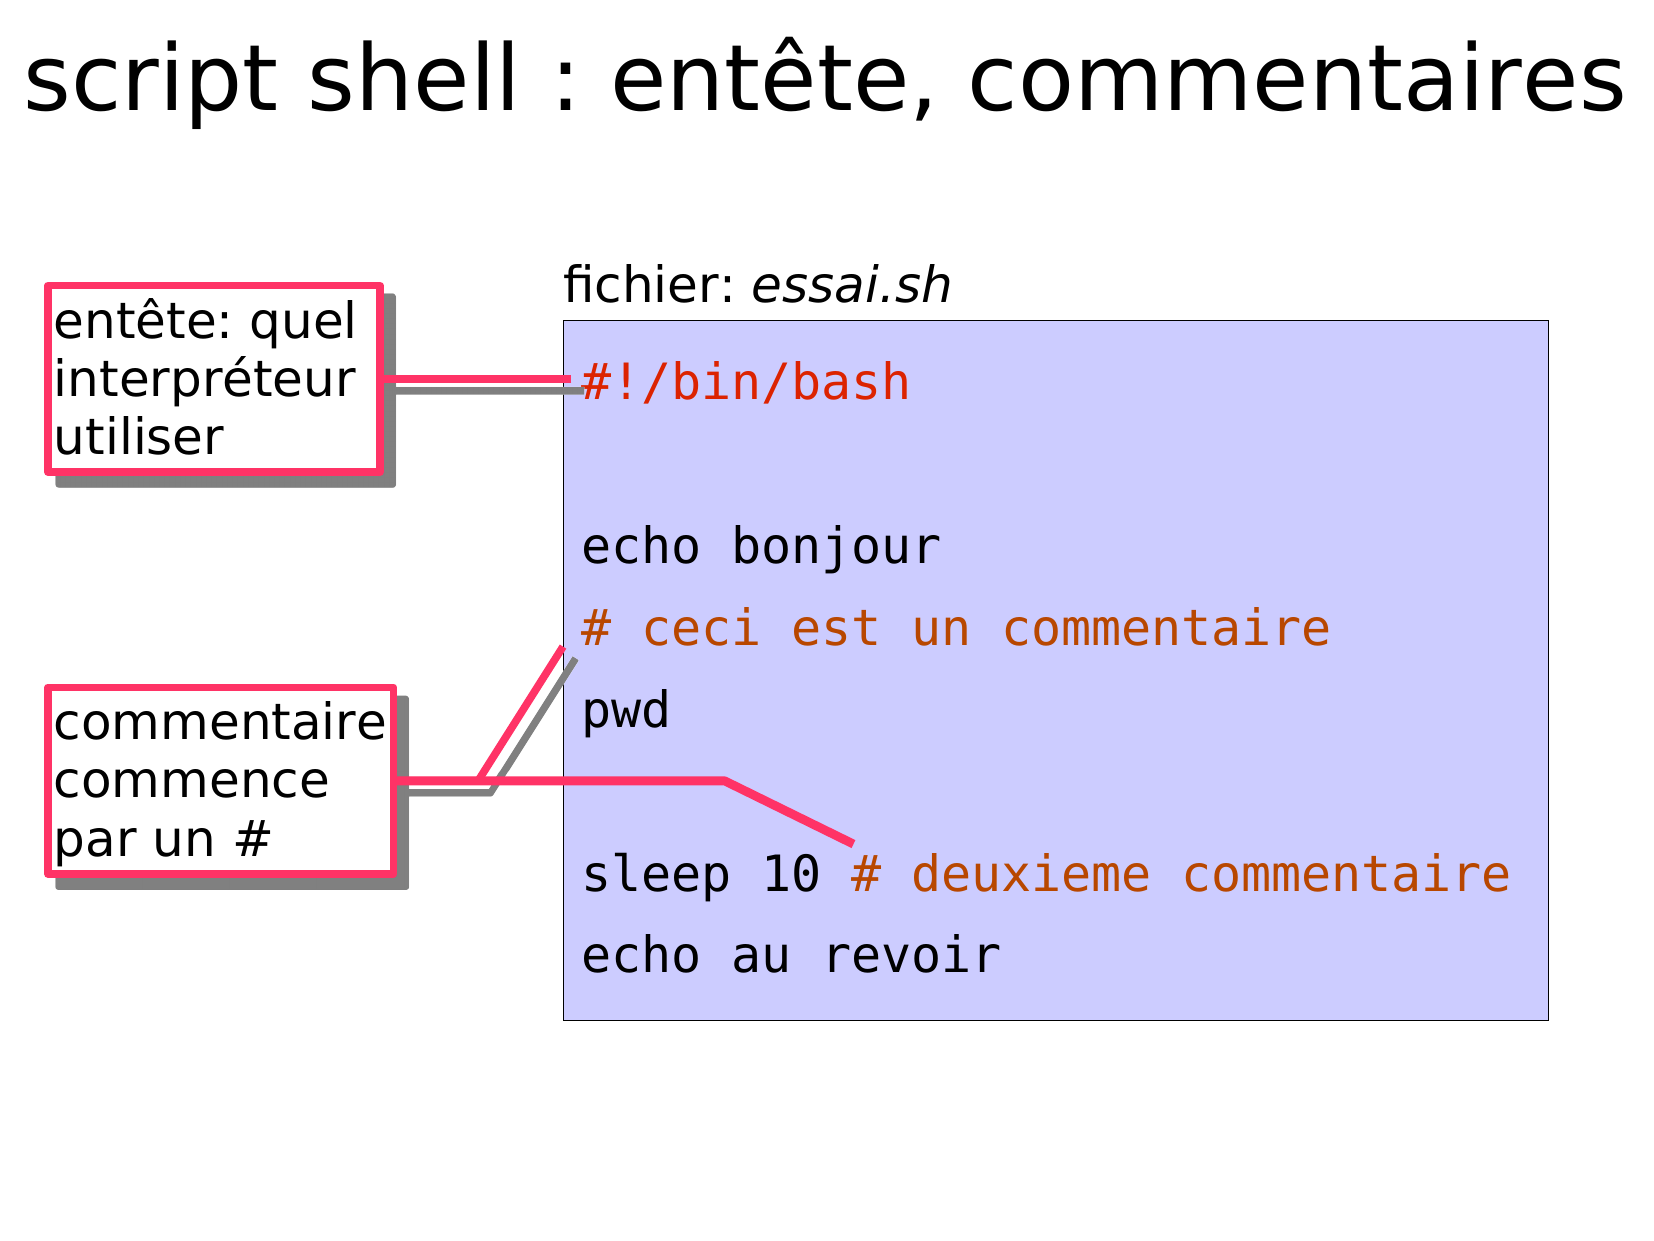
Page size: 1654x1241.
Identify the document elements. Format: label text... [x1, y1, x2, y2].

text_box [563, 320, 1549, 1021]
text_box entête: quel interpréteur utiliser [48, 285, 380, 473]
title script shell : entête, commentaires [0, 17, 1654, 140]
text_box fichier: essai.sh [563, 255, 1112, 321]
text_box #!/bin/bash echo bonjour # ceci est un commentaire pwd sleep 10 # deuxieme commentaire echo au revoir [581, 353, 1531, 985]
text_box commentaire commence par un # [48, 687, 394, 874]
